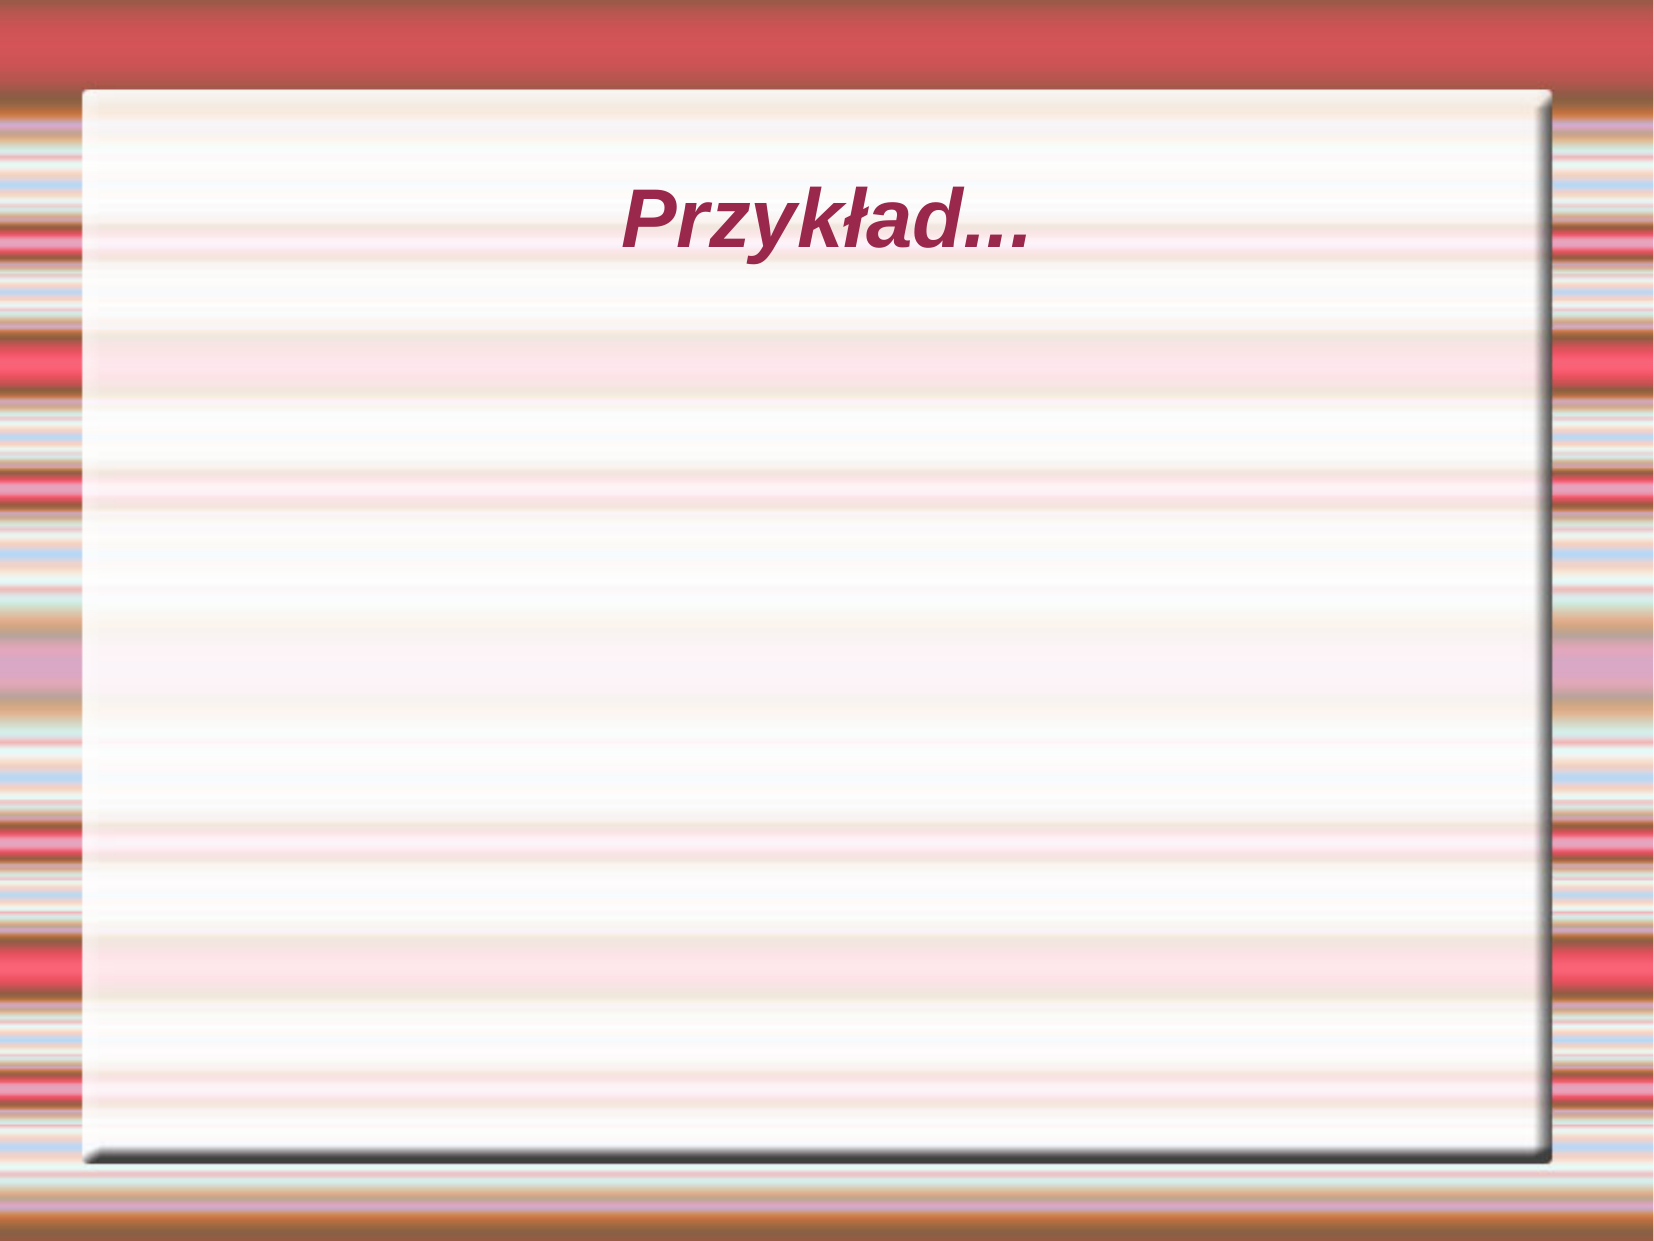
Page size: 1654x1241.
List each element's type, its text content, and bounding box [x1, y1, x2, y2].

picture [0, 0, 1654, 1241]
title Przykład... [121, 114, 1534, 322]
